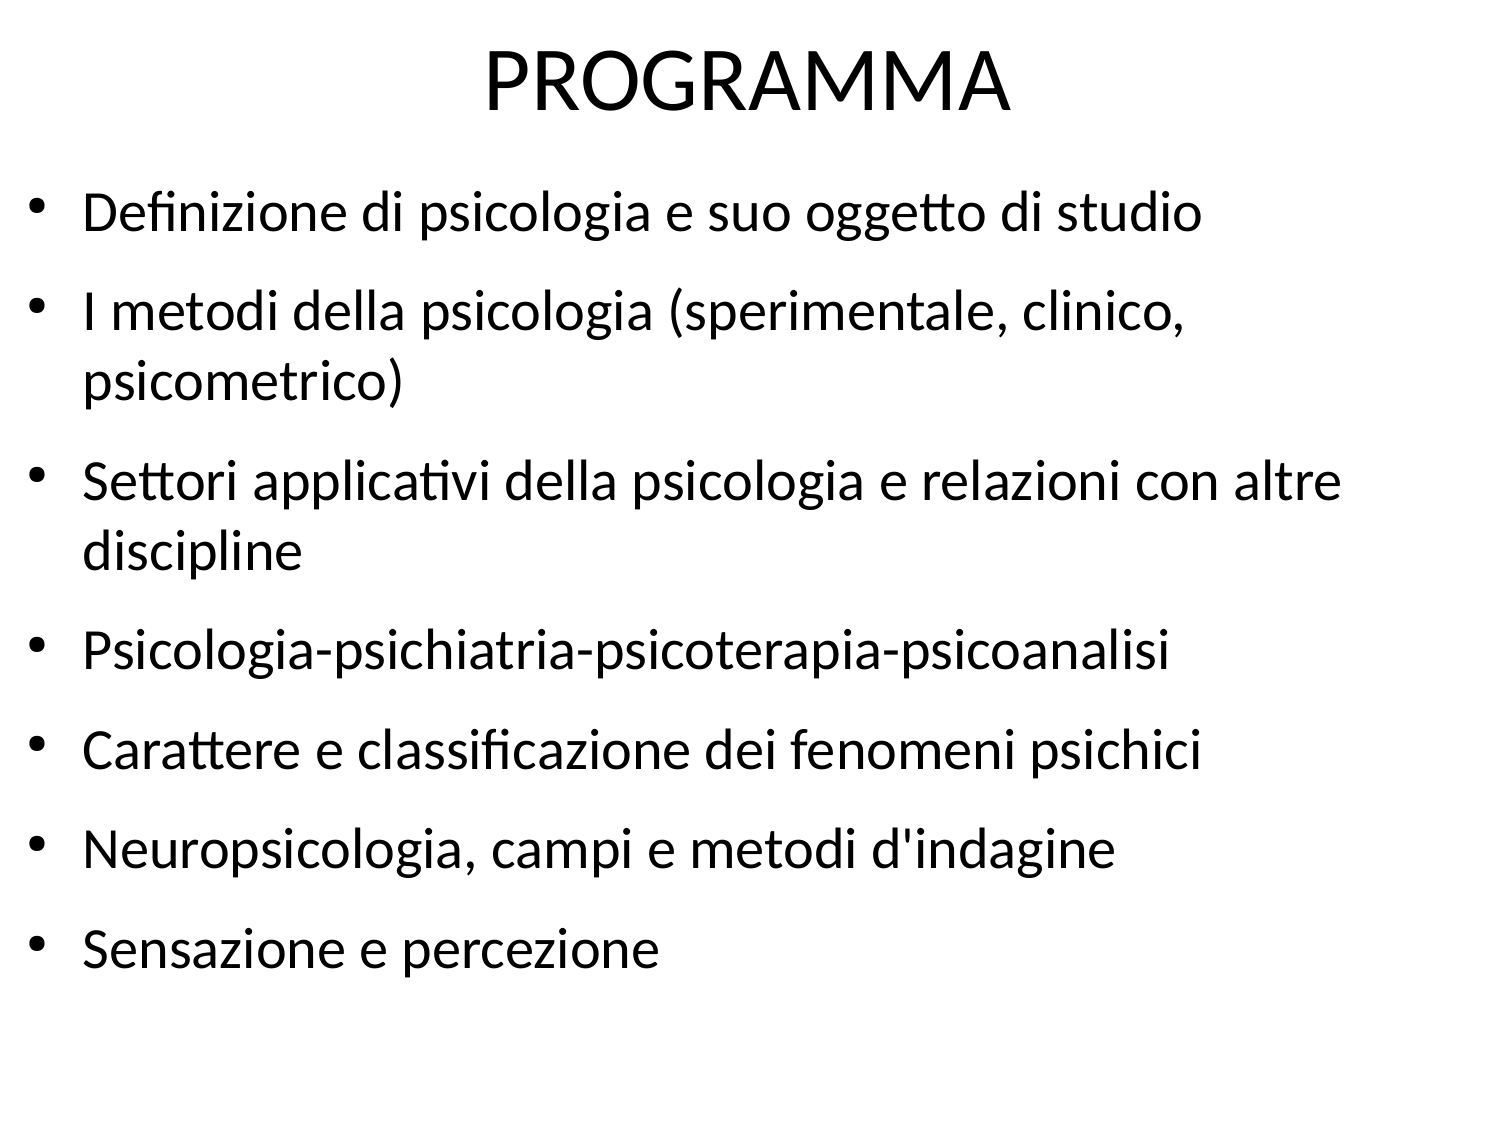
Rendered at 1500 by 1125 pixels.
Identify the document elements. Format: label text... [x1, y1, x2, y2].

list Definizione di psicologia e suo oggetto di studio I metodi della psicologia (sperimentale, clinico, psicometrico) Settori applicativi della psicologia e relazioni con altre discipline Psicologia-psichiatria-psicoterapia-psicoanalisi Carattere e classificazione dei fenomeni psichici Neuropsicologia, campi e metodi d'indagine Sensazione e percezione [11, 165, 1489, 1125]
title PROGRAMMA [70, 11, 1425, 131]
